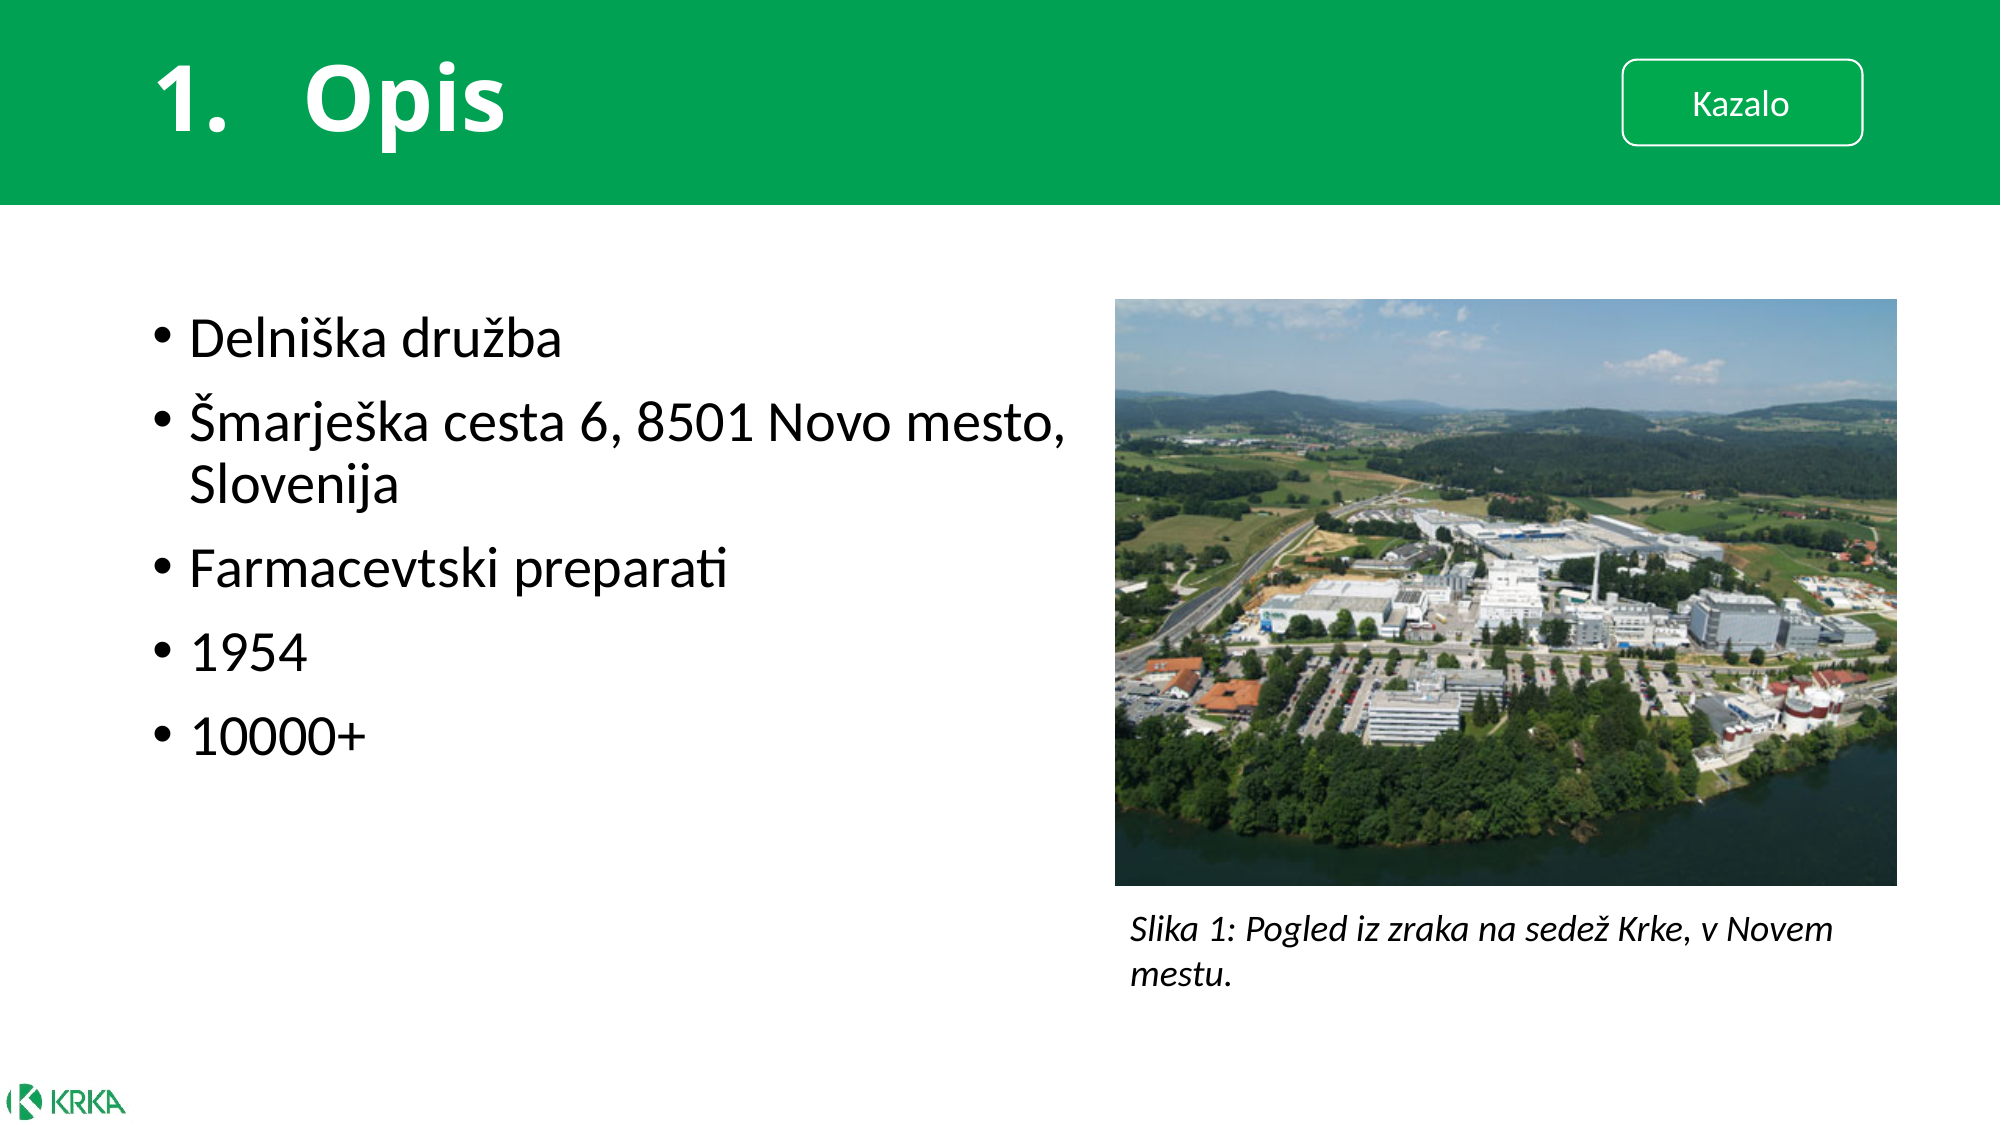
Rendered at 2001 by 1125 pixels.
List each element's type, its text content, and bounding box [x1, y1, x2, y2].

title 1. Opis [137, 0, 1725, 206]
list Delniška družba Šmarješka cesta 6, 8501 Novo mesto, Slovenija Farmacevtski preparati 1954 10000+ [137, 299, 1116, 1014]
text_box Slika 1: Pogled iz zraka na sedež Krke, v Novem mestu. [1115, 896, 1897, 1002]
picture [0, 1080, 134, 1125]
picture [1115, 299, 1897, 886]
